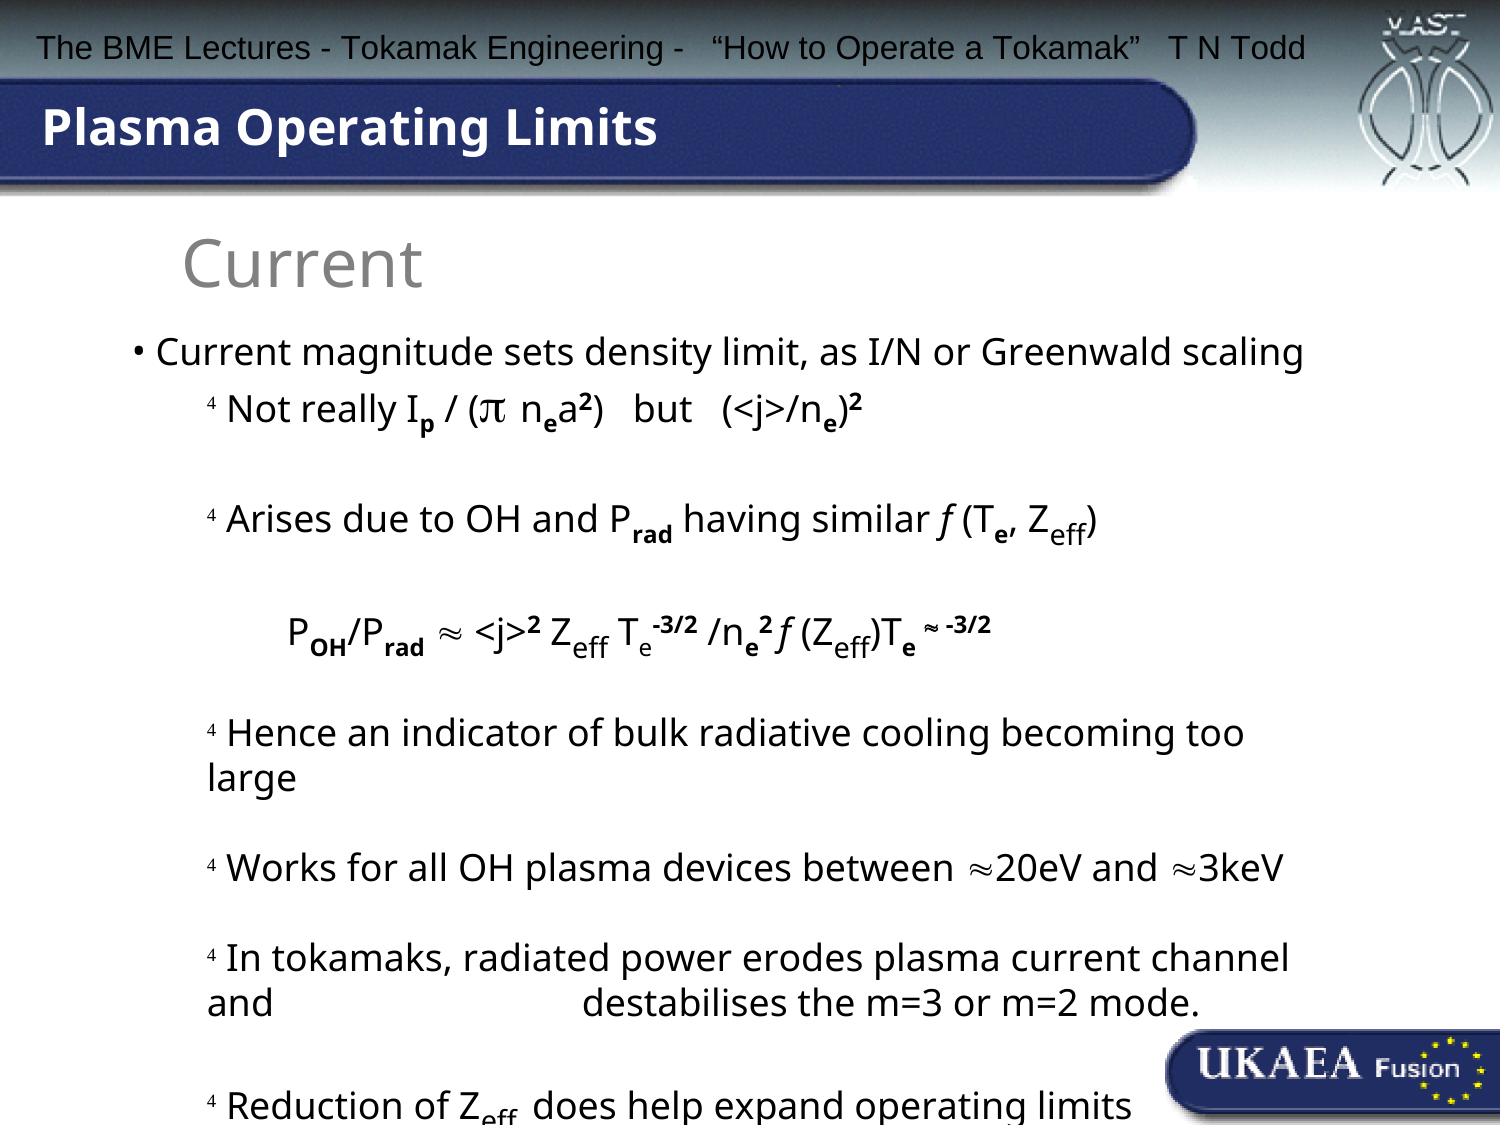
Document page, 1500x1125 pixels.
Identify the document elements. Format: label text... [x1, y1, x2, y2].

text_box Current magnitude sets density limit, as I/N or Greenwald scaling Not really Ip / ( nea2) but (<j>/ne)2 Arises due to OH and Prad having similar f (Te, Zeff) POH/Prad  <j>2 Zeff Te-3/2 /ne2 f (Zeff)Te  -3/2 Hence an indicator of bulk radiative cooling becoming too large Works for all OH plasma devices between 20eV and 3keV In tokamaks, radiated power erodes plasma current channel and destabilises the m=3 or m=2 mode. Reduction of Zeff does help expand operating limits [117, 319, 1328, 1125]
text_box Current [167, 212, 439, 309]
text_box The BME Lectures - Tokamak Engineering - “How to Operate a Tokamak” T N Todd [0, 18, 1323, 60]
text_box Plasma Operating Limits [26, 88, 674, 164]
picture [1328, 1029, 1500, 1125]
picture [0, 0, 1500, 202]
